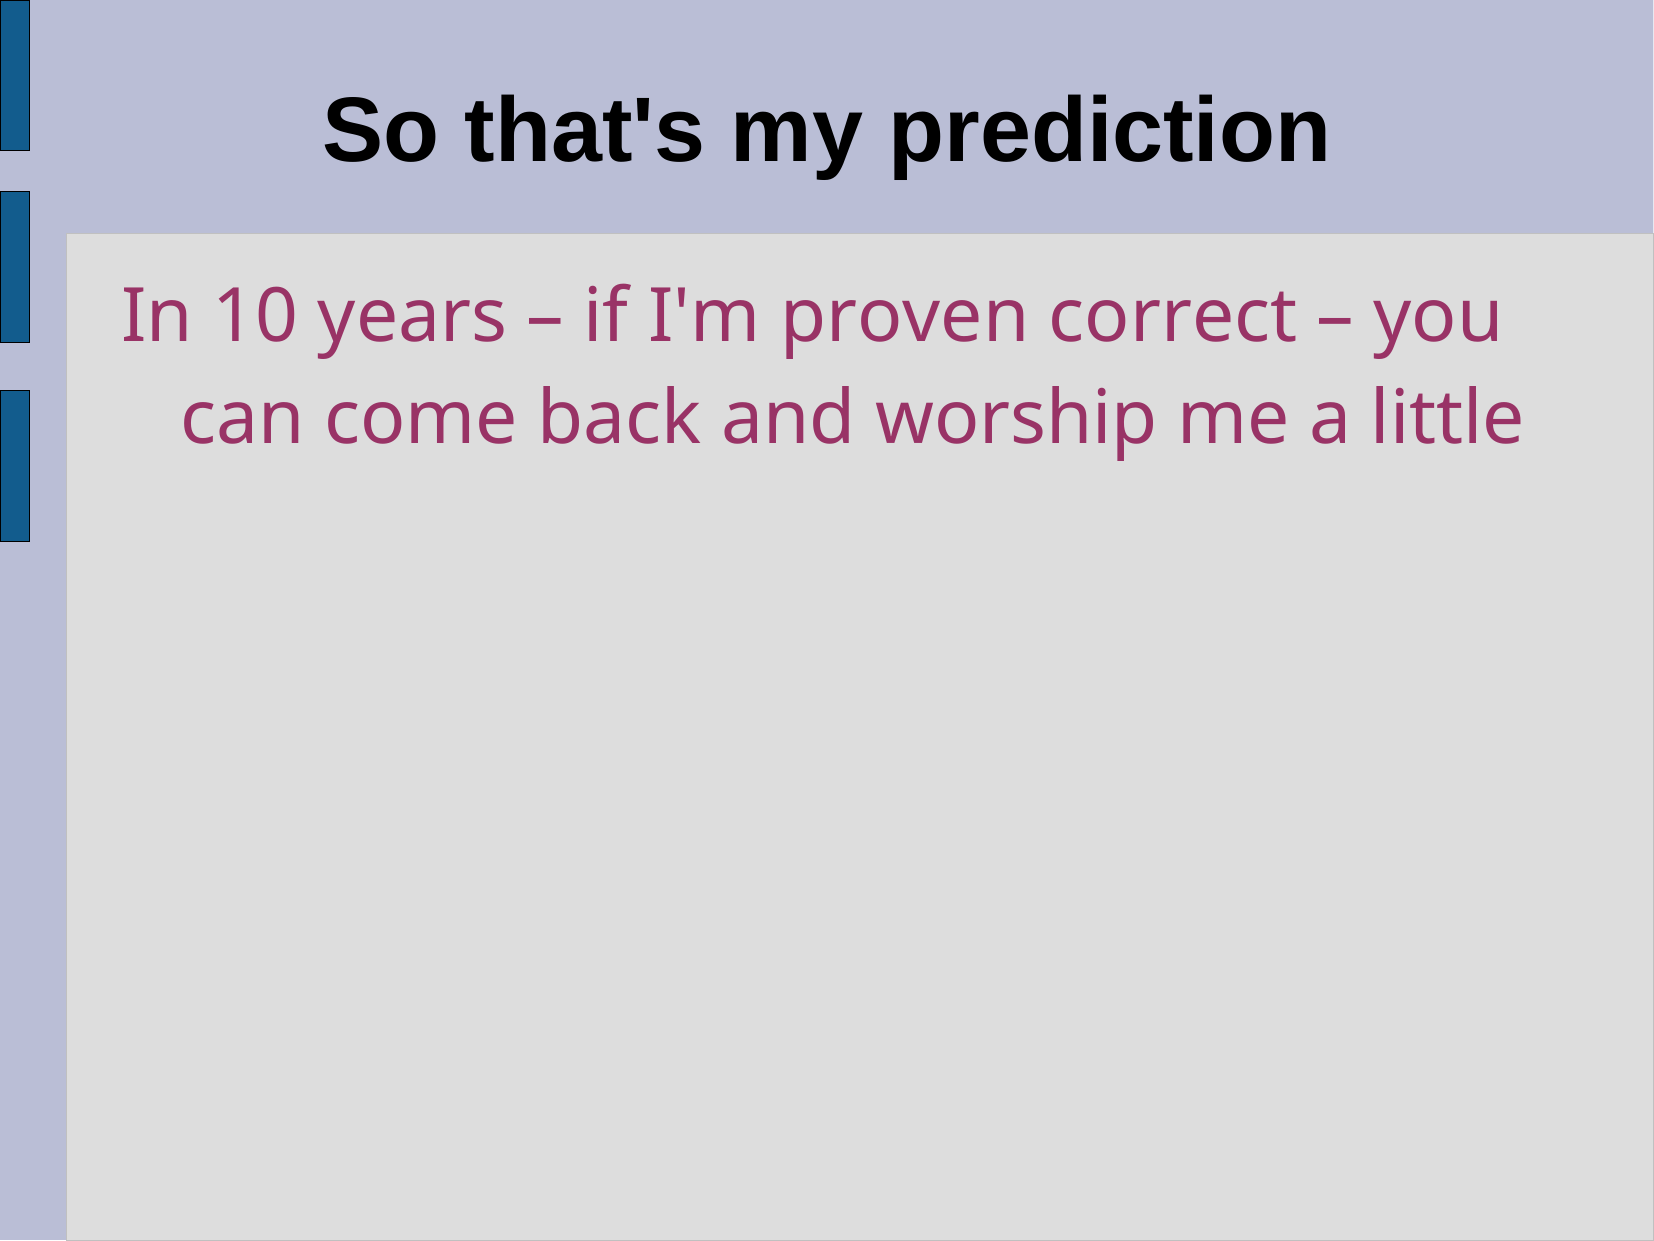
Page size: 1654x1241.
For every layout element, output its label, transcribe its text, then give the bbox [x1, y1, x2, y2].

title So that's my prediction [121, 26, 1534, 234]
list In 10 years – if I'm proven correct – you can come back and worship me a little [121, 261, 1534, 1127]
